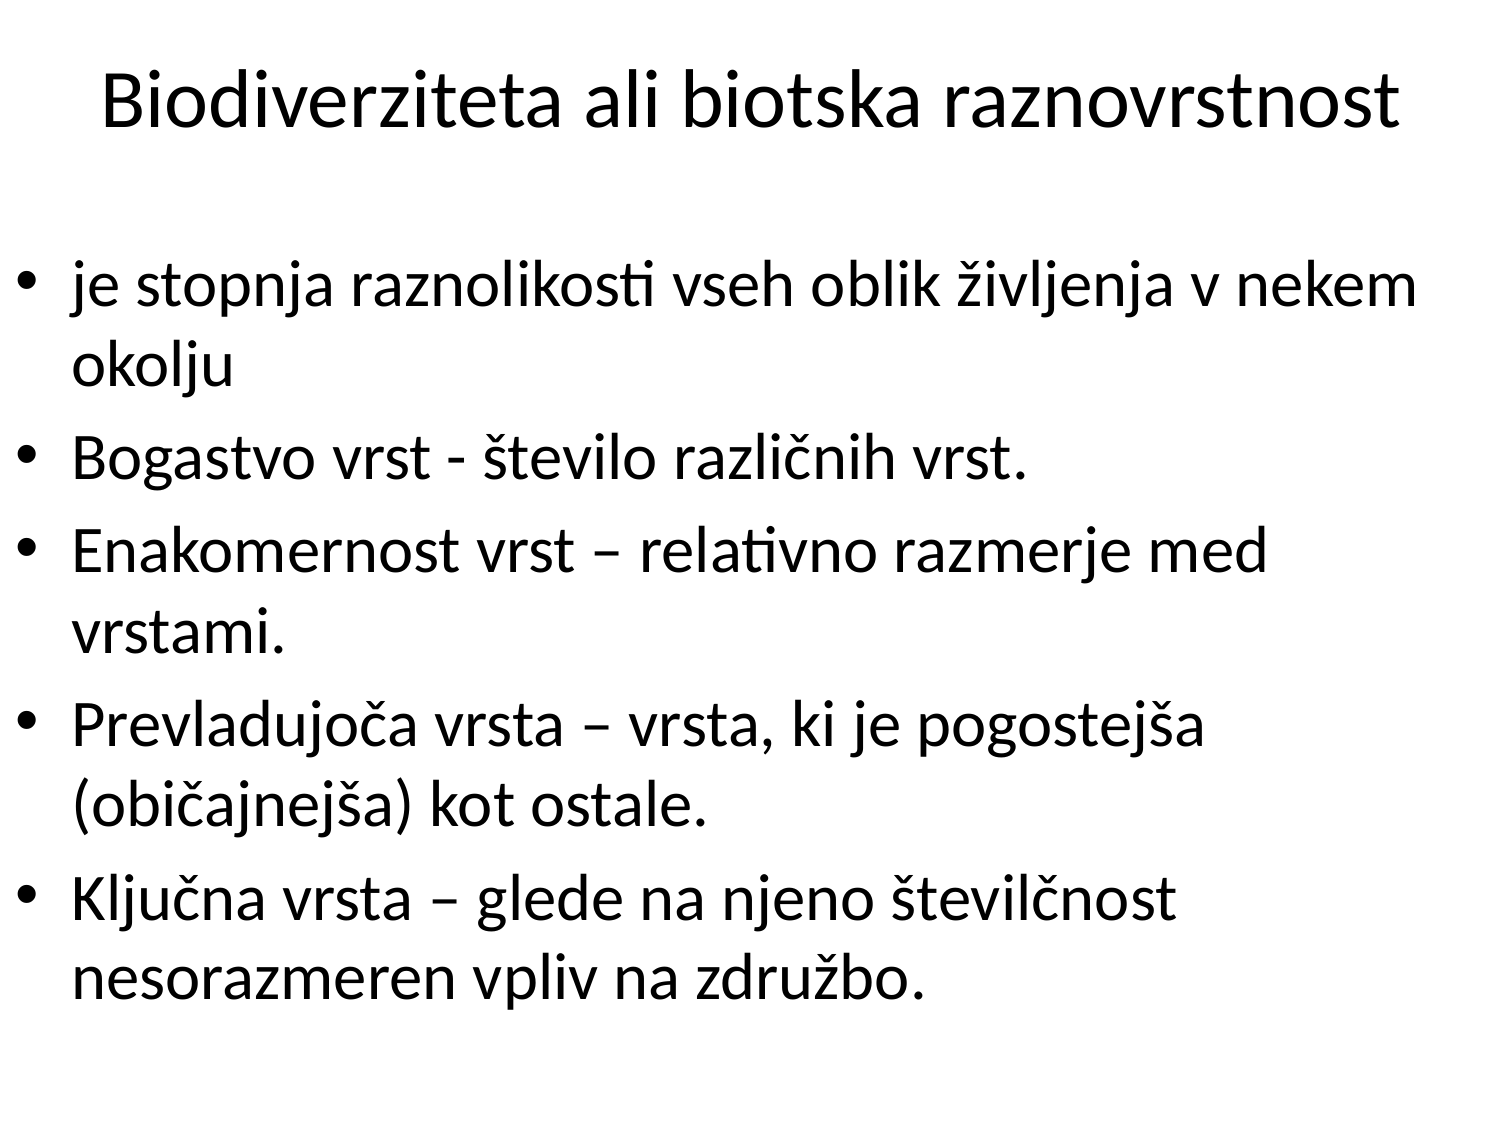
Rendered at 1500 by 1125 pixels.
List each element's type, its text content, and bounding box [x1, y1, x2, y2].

title Biodiverziteta ali biotska raznovrstnost [76, 0, 1427, 188]
list je stopnja raznolikosti vseh oblik življenja v nekem okolju Bogastvo vrst - število različnih vrst. Enakomernost vrst – relativno razmerje med vrstami. Prevladujoča vrsta – vrsta, ki je pogostejša (običajnejša) kot ostale. Ključna vrsta – glede na njeno številčnost nesorazmeren vpliv na združbo. [0, 231, 1500, 1094]
